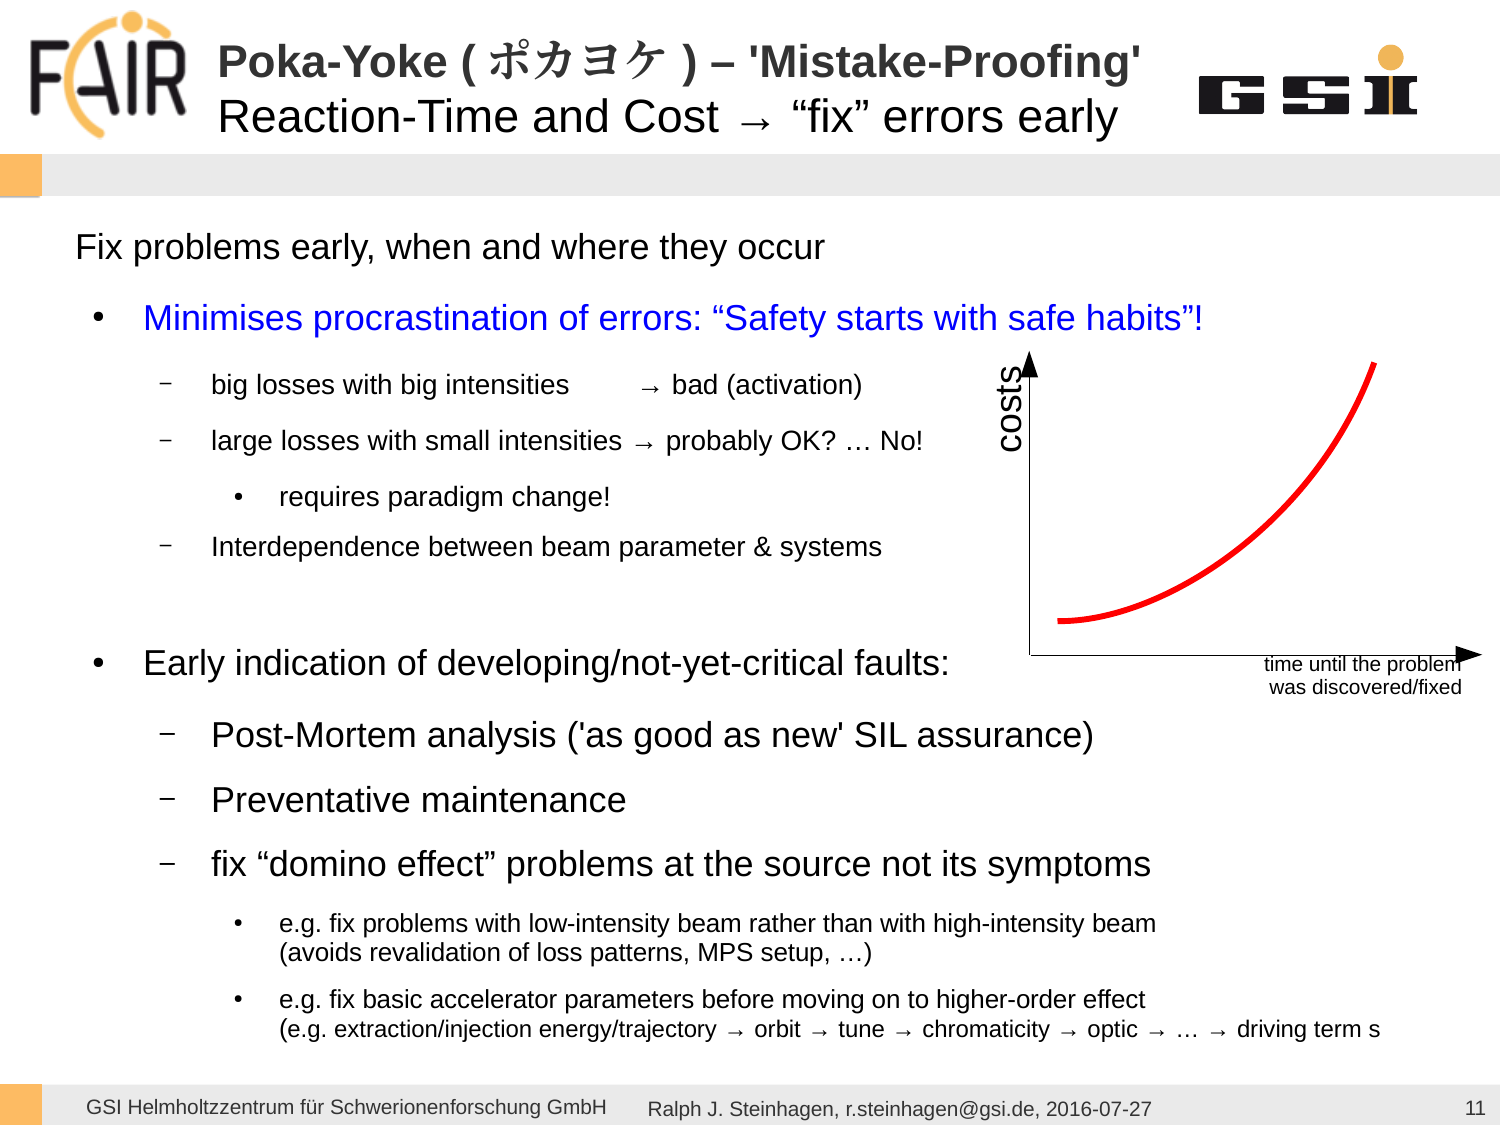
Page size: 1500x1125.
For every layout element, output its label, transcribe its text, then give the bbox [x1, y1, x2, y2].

list Fix problems early, when and where they occur Minimises procrastination of errors: “Safety starts with safe habits”! big losses with big intensities → bad (activation) large losses with small intensities → probably OK? … No! requires paradigm change! Interdependence between beam parameter & systems Early indication of developing/not-yet-critical faults: Post-Mortem analysis ('as good as new' SIL assurance) Preventative maintenance fix “domino effect” problems at the source not its symptoms e.g. fix problems with low-intensity beam rather than with high-intensity beam (avoids revalidation of loss patterns, MPS setup, …) e.g. fix basic accelerator parameters before moving on to higher-order effect (e.g. extraction/injection energy/trajectory → orbit → tune → chromaticity → optic → … → driving term s [75, 226, 1425, 1050]
picture [30, 9, 187, 141]
picture [1197, 42, 1419, 117]
title Poka-Yoke (ポカヨケ) – 'Mistake-Proofing' Reaction-Time and Cost → “fix” errors early [217, 0, 1180, 191]
